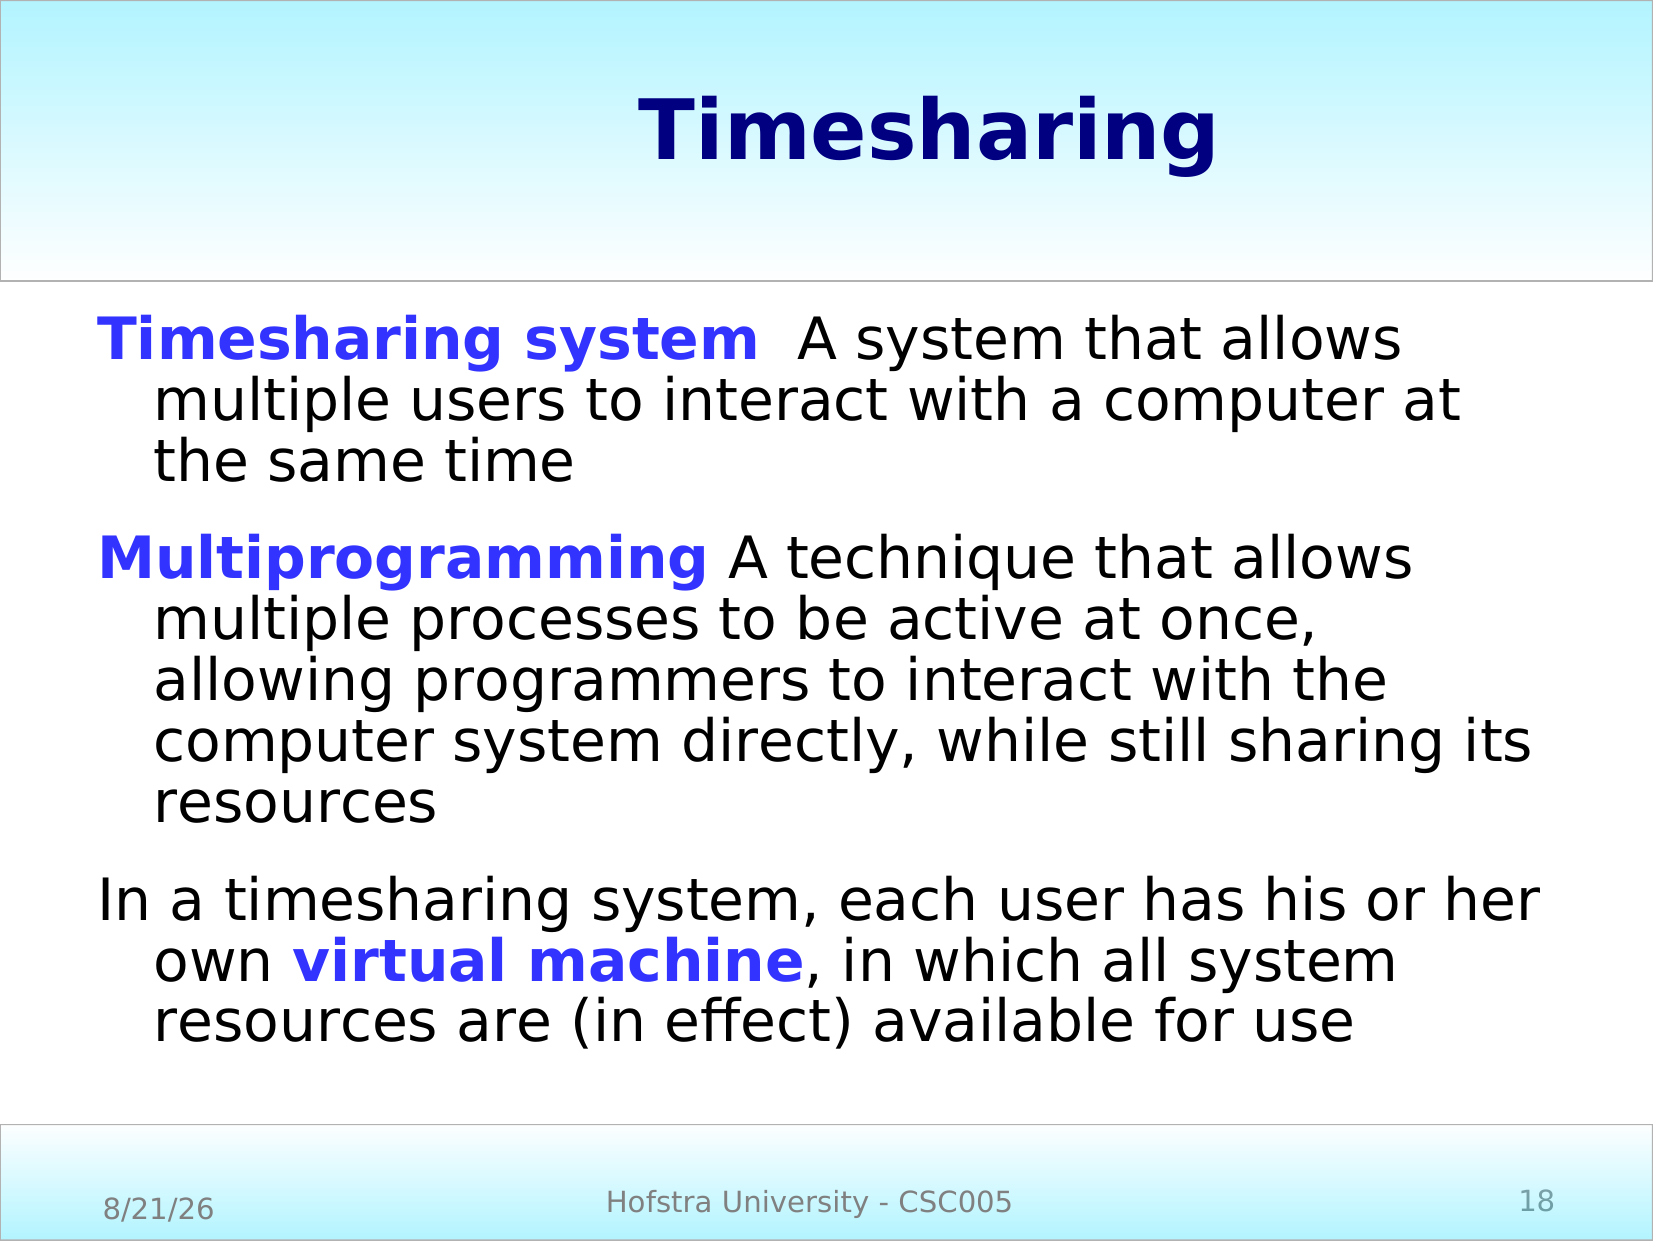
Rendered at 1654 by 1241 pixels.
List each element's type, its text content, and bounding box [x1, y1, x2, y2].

title Timesharing [247, 27, 1612, 235]
list Timesharing system A system that allows multiple users to interact with a computer at the same time Multiprogramming A technique that allows multiple processes to be active at once, allowing programmers to interact with the computer system directly, while still sharing its resources In a timesharing system, each user has his or her own virtual machine, in which all system resources are (in effect) available for use [82, 303, 1571, 1234]
